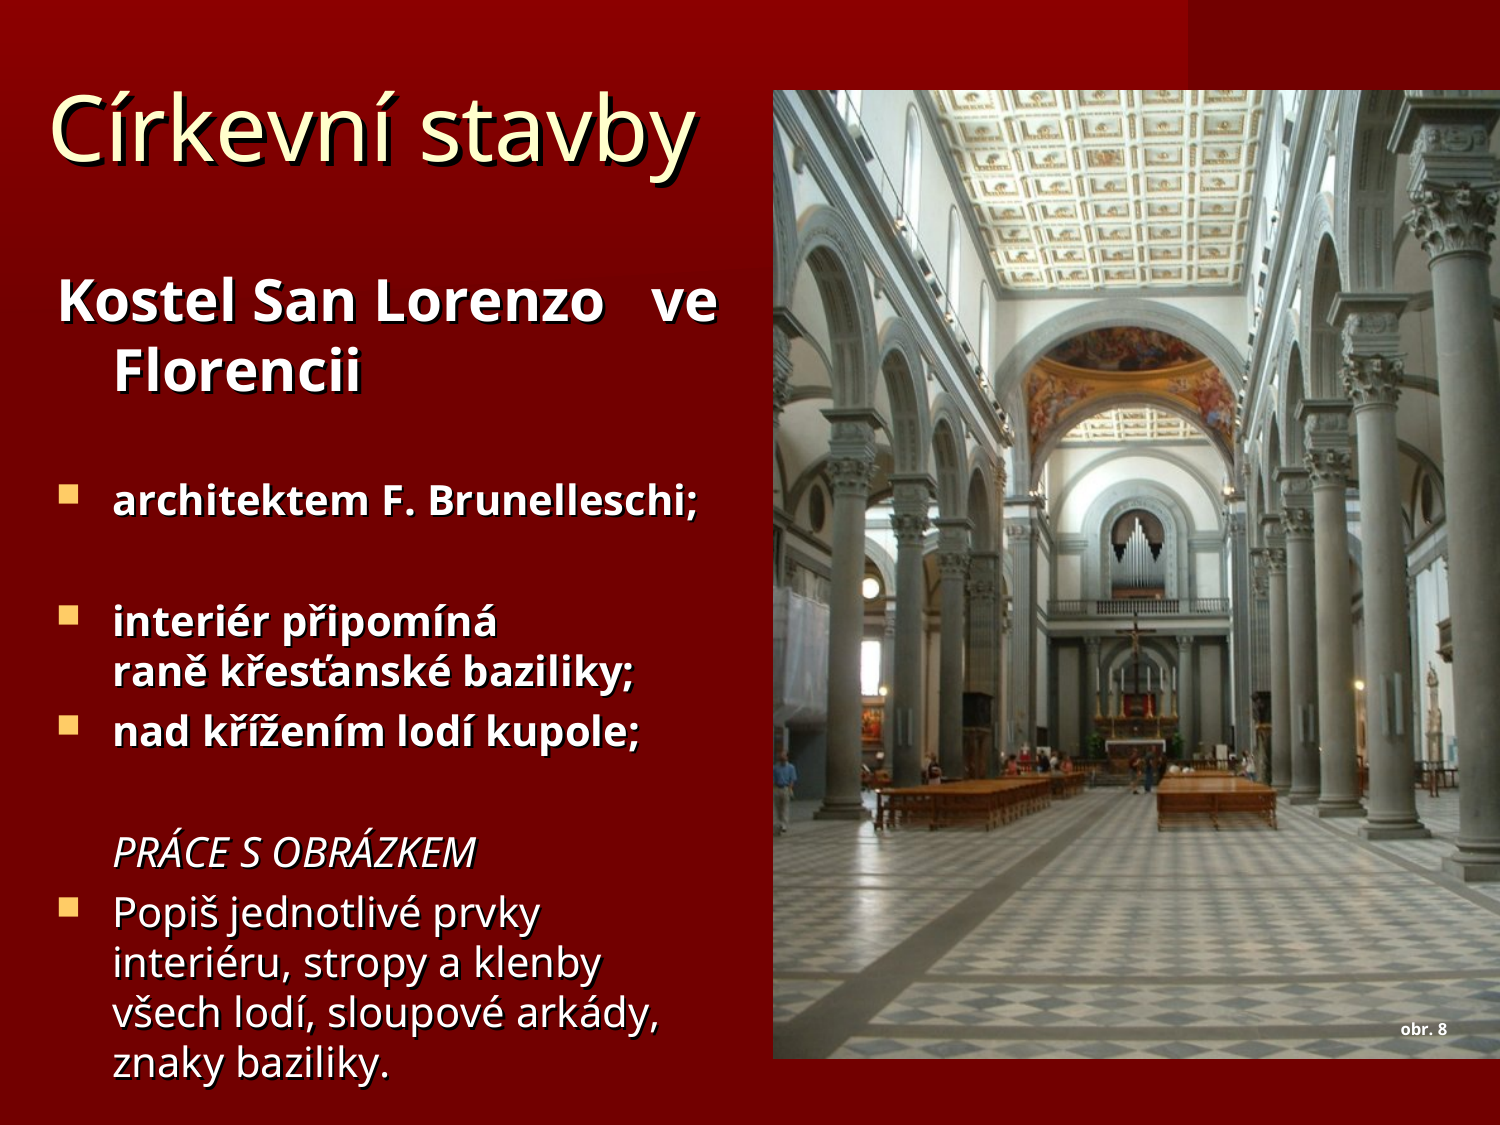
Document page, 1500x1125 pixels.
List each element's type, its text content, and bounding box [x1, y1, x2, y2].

title Církevní stavby [17, 30, 727, 219]
text_box obr. 8 [1385, 1010, 1463, 1047]
list Kostel San Lorenzo ve Florencii architektem F. Brunelleschi; interiér připomíná raně křesťanské baziliky; nad křížením lodí kupole; PRÁCE S OBRÁZKEM Popiš jednotlivé prvky interiéru, stropy a klenby všech lodí, sloupové arkády, znaky baziliky. [41, 255, 738, 1059]
text_box [773, 90, 1500, 1059]
